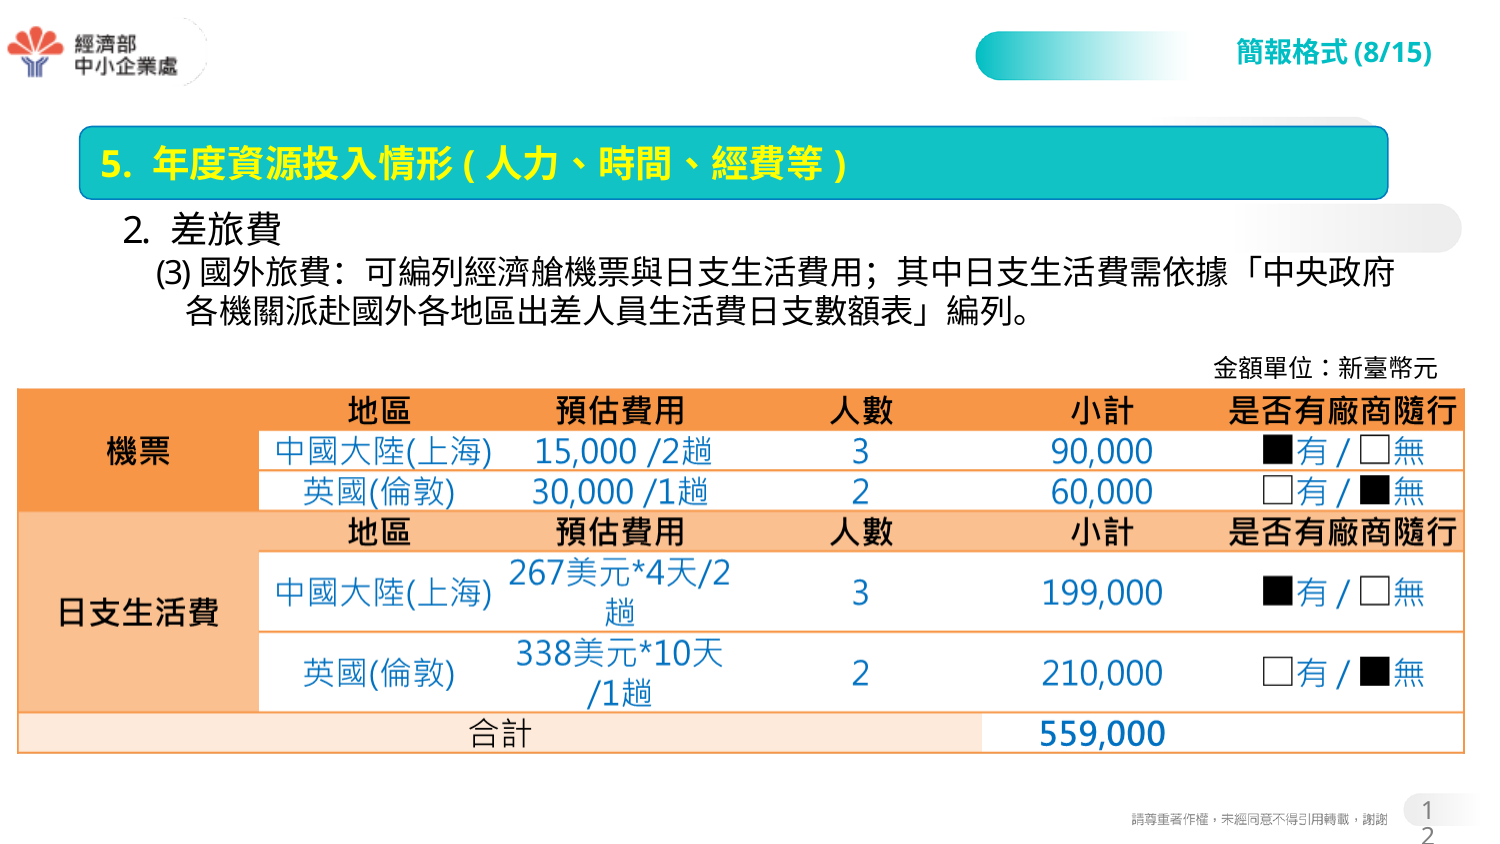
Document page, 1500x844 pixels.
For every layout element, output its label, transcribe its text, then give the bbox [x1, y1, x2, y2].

list 簡報格式(8/15) [952, 27, 1478, 131]
text_box 12 [1405, 787, 1464, 833]
text_box 金額單位：新臺幣元 [1198, 344, 1457, 391]
text_box 2. 差旅費 (3)國外旅費：可編列經濟艙機票與日支生活費用；其中日支生活費需依據「中央政府 各機關派赴國外各地區出差人員生活費日支數額表」編列。 [120, 185, 1412, 333]
picture [17, 380, 1465, 774]
text_box 5. 年度資源投入情形(人力、時間、經費等) [79, 126, 1388, 200]
